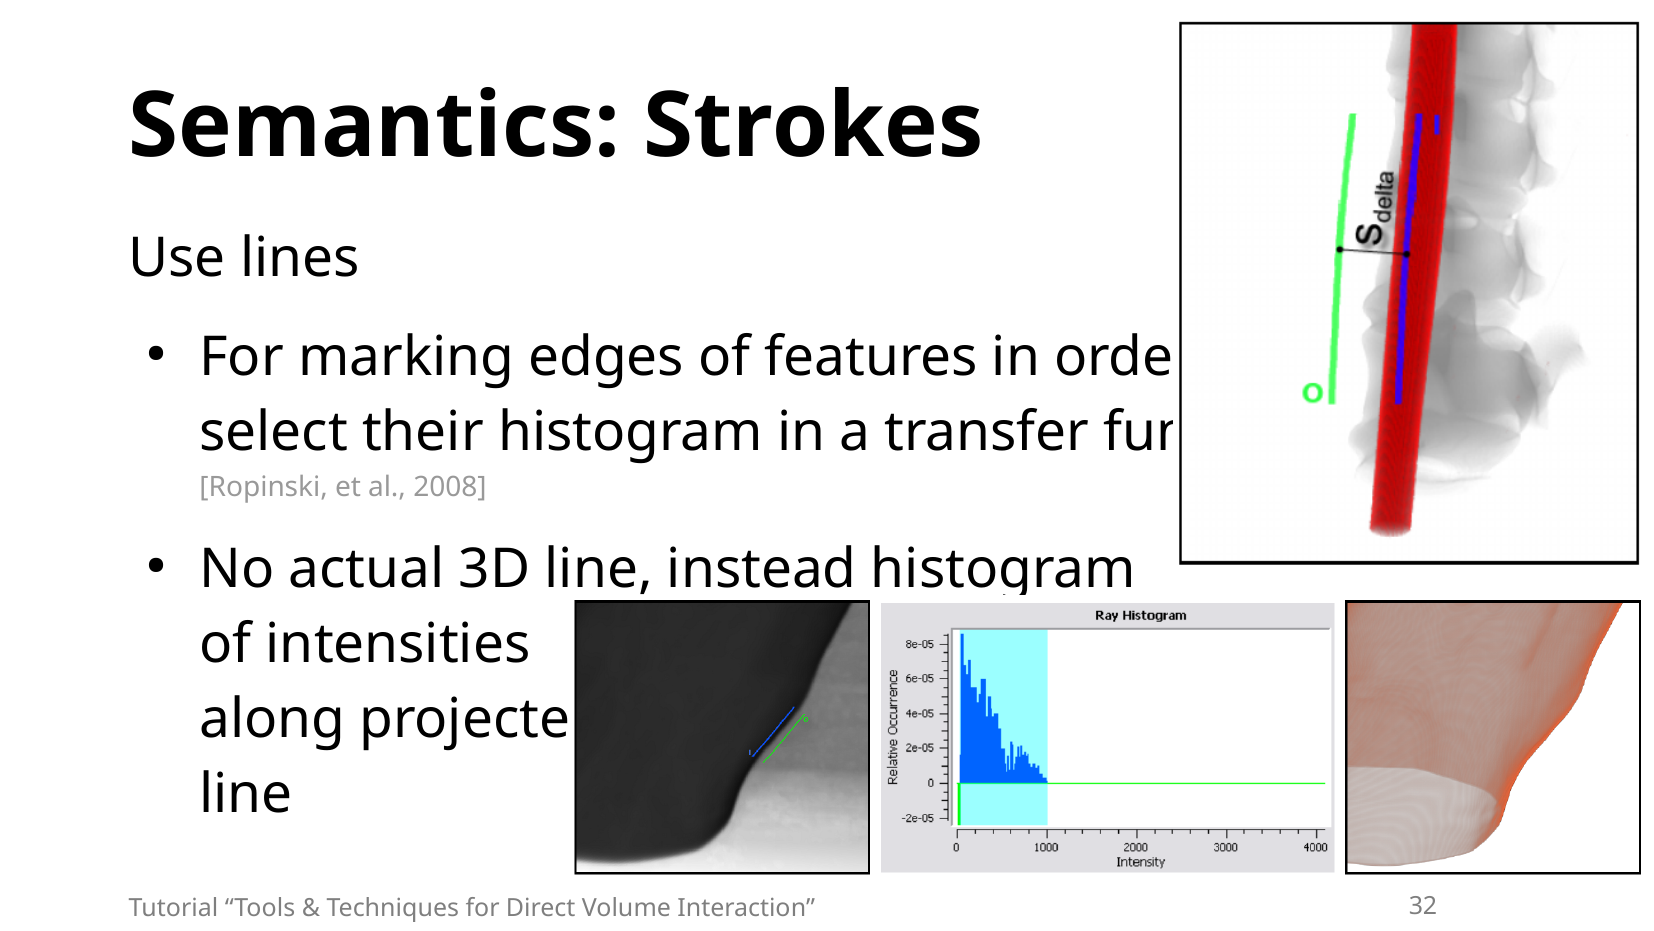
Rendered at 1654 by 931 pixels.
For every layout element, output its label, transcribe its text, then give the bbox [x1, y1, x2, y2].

picture [1173, 17, 1648, 570]
list Use lines For marking edges of features in order to select their histogram in a transfer function [Ropinski, et al., 2008] No actual 3D line, instead histogram of intensities along projected line [113, 210, 1540, 863]
picture [570, 595, 1651, 879]
title Semantics: Strokes [113, 50, 1173, 193]
